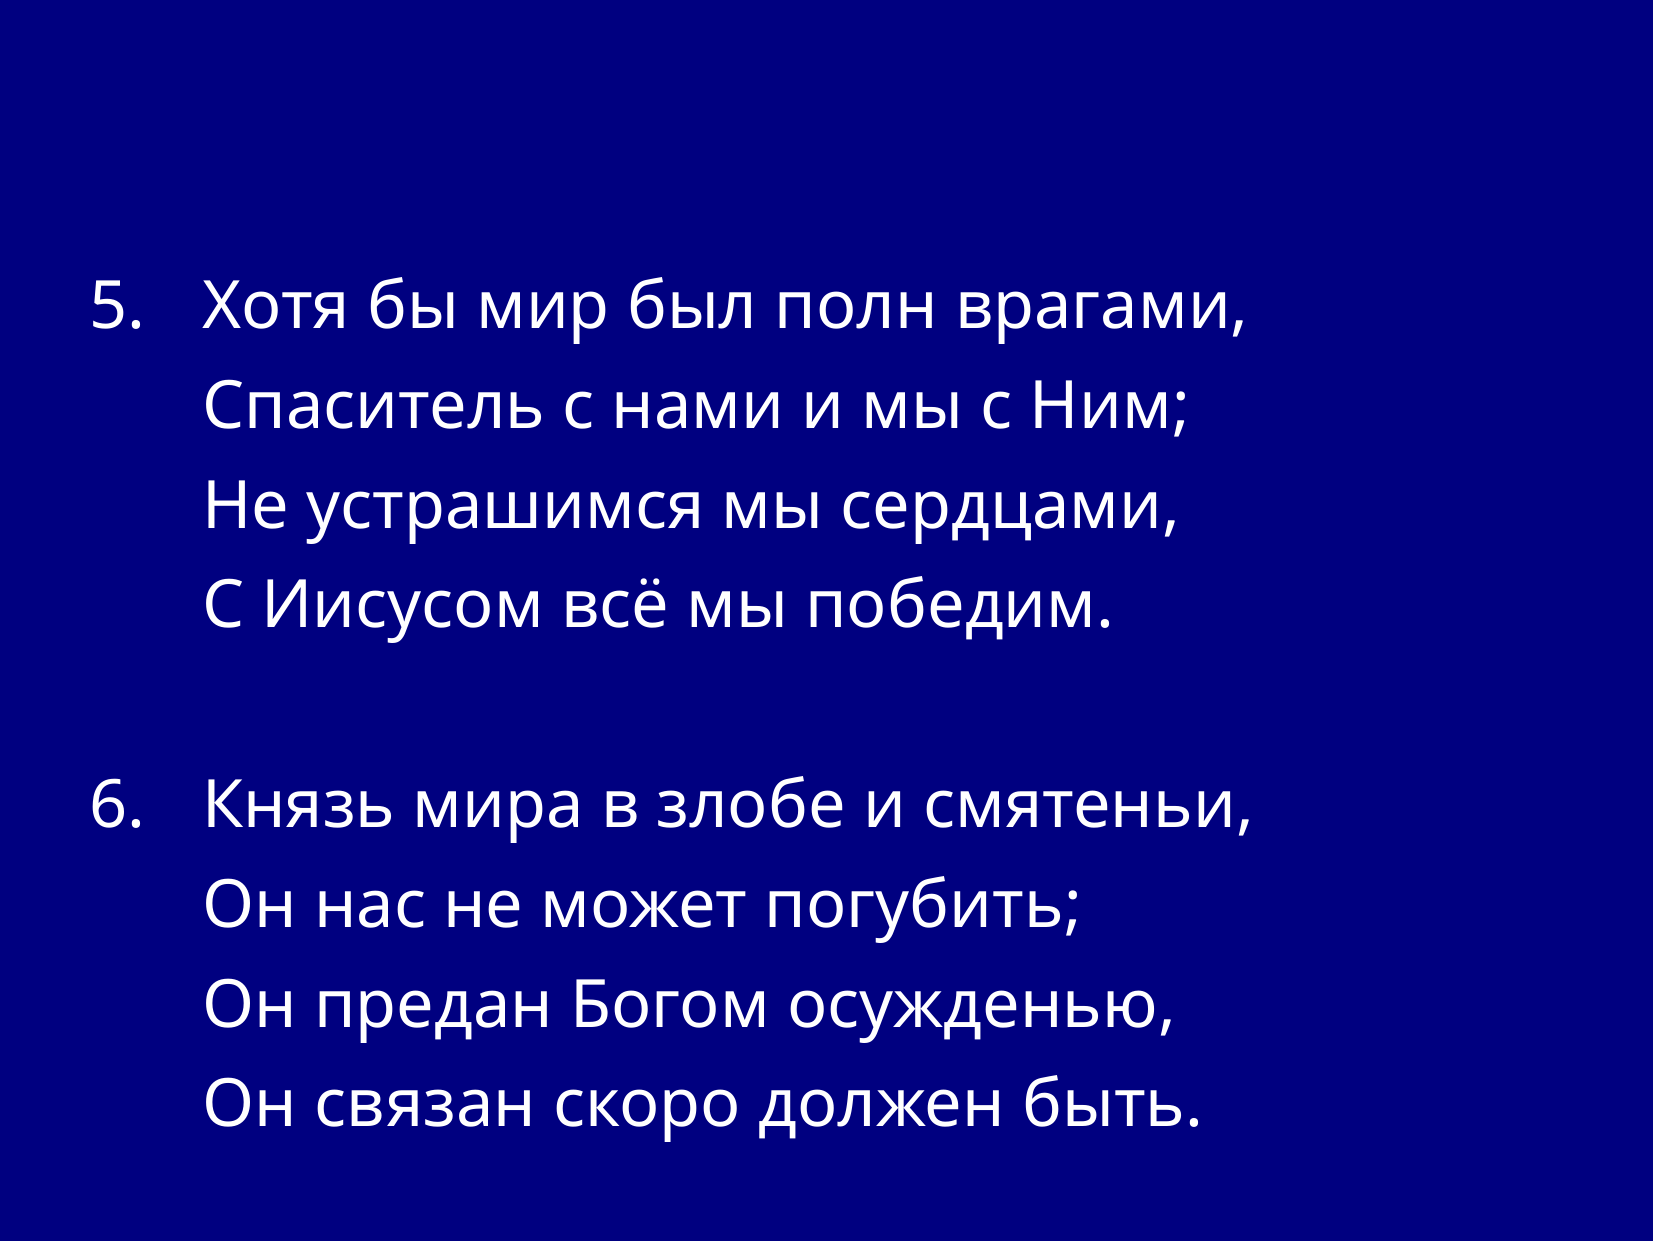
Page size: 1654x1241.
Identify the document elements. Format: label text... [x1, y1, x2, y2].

text_box 5. Хотя бы мир был полн врагами, Спаситель с нами и мы с Ним; Не устрашимся мы сердцами, С Иисусом всё мы победим. 6. Князь мира в злобе и смятеньи, Он нас не может погубить; Он предан Богом осужденью, Он связан скоро должен быть. [75, 150, 1576, 1163]
